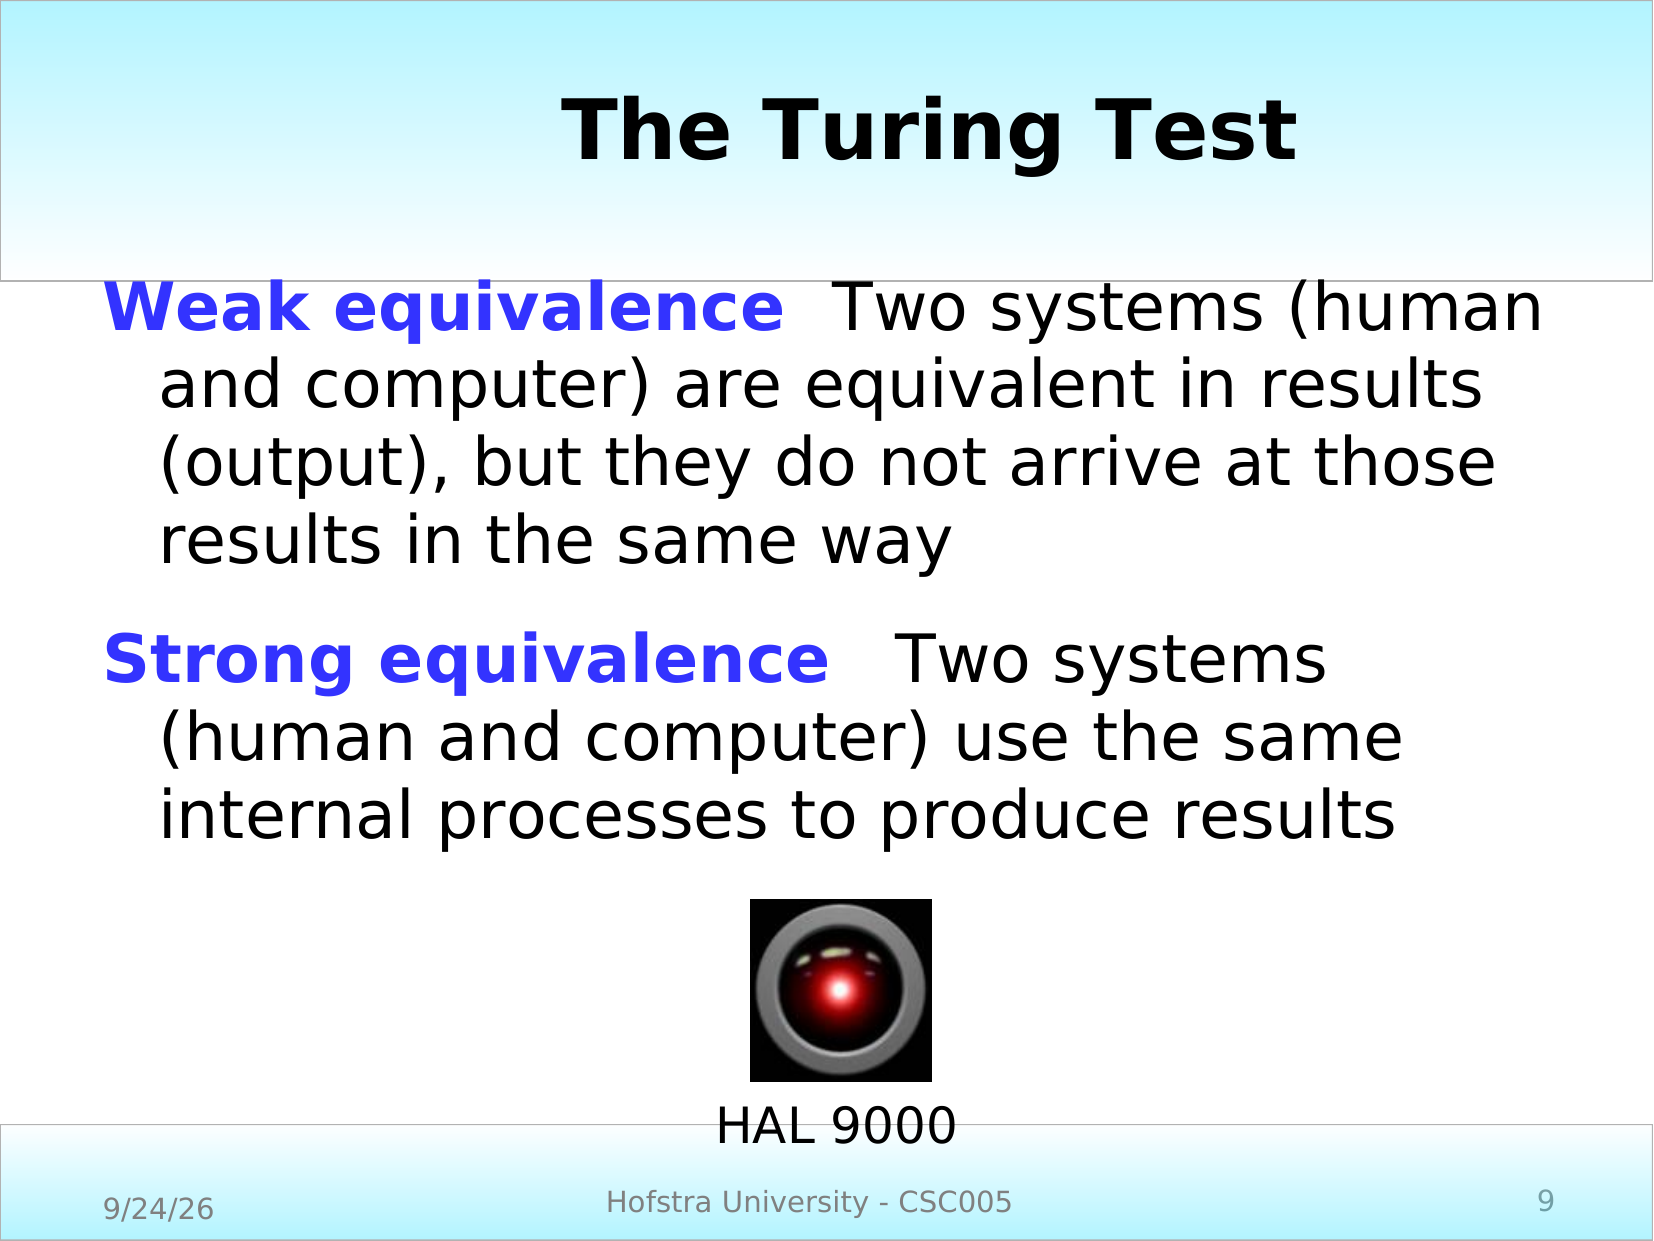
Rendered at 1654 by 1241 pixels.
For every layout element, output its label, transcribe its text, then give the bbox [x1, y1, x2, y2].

list Weak equivalence Two systems (human and computer) are equivalent in results (output), but they do not arrive at those results in the same way Strong equivalence Two systems (human and computer) use the same internal processes to produce results [87, 260, 1576, 885]
title The Turing Test [247, 27, 1612, 235]
text_box HAL 9000 [700, 1089, 973, 1163]
picture [750, 899, 932, 1082]
